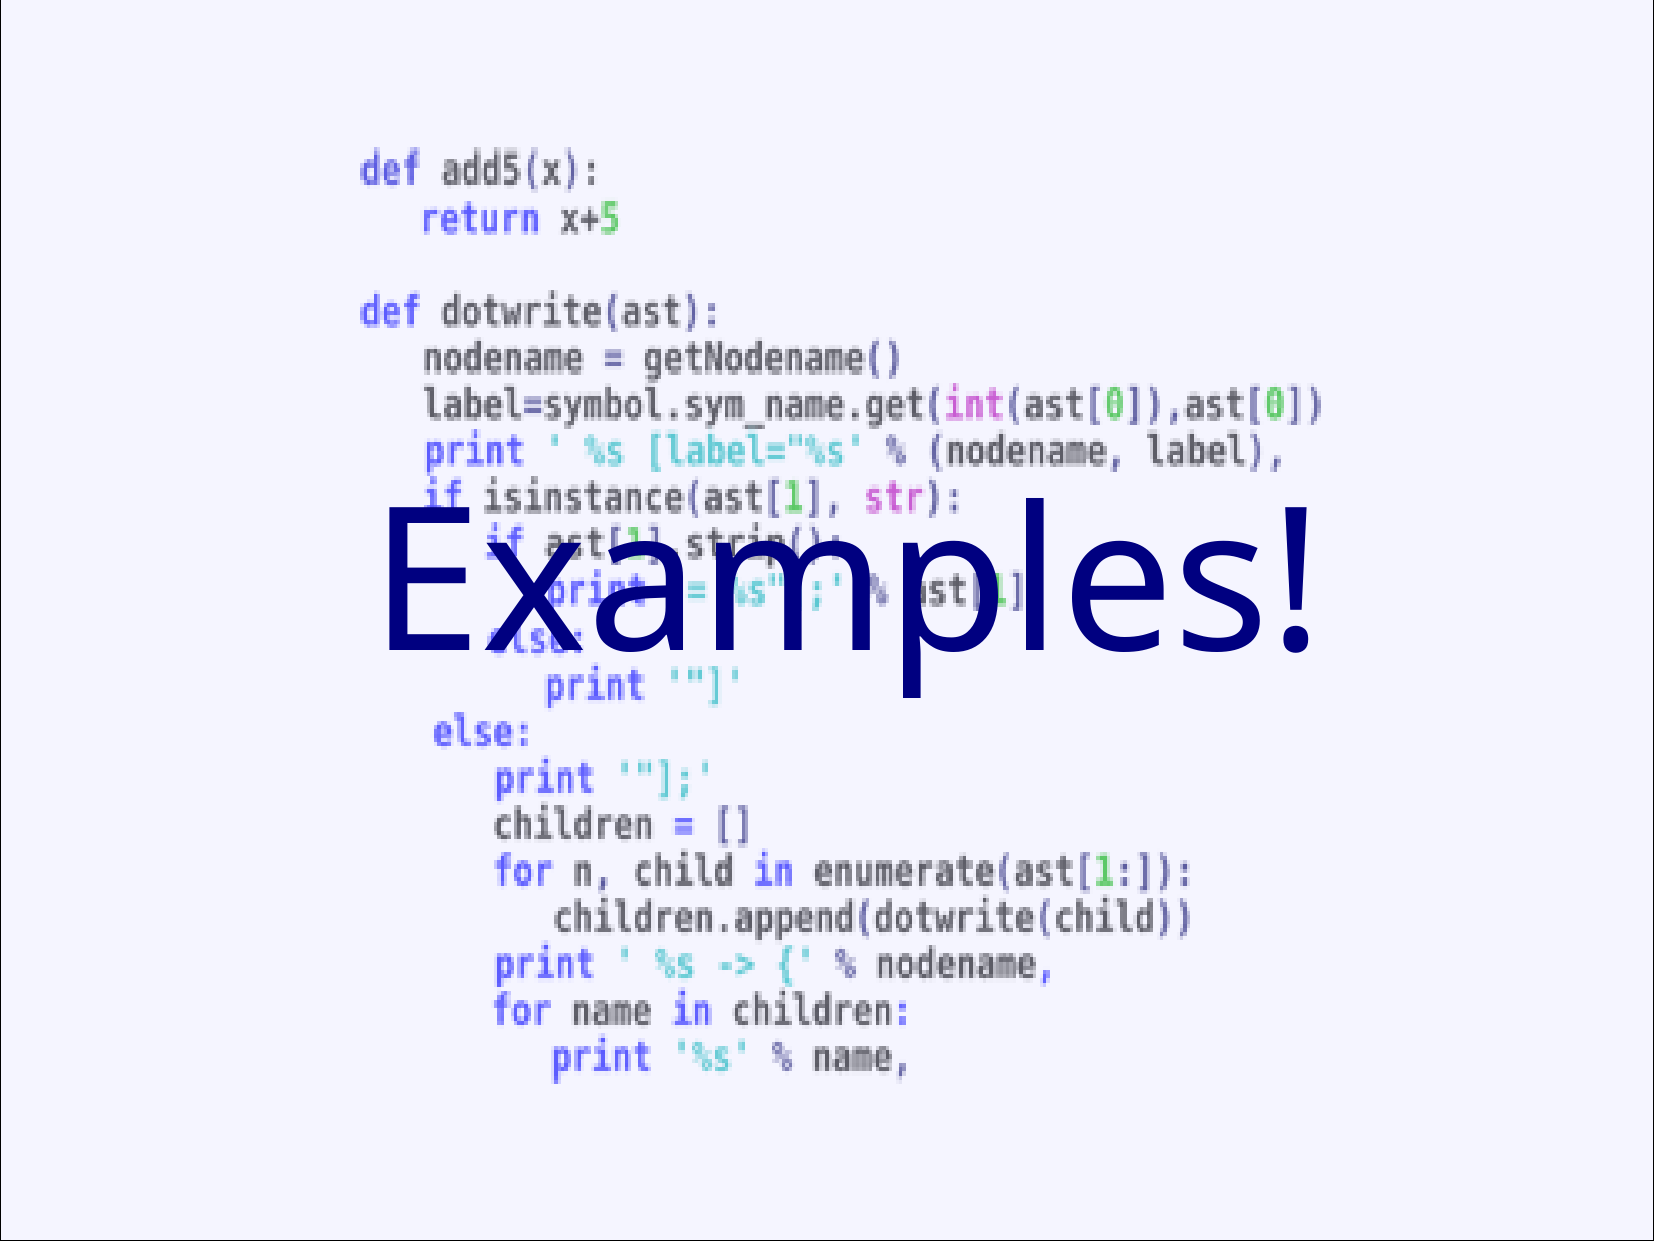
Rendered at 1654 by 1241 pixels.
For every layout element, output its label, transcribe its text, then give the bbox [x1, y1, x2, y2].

text_box [0, 0, 1654, 1241]
text_box Examples! [147, 443, 1506, 717]
